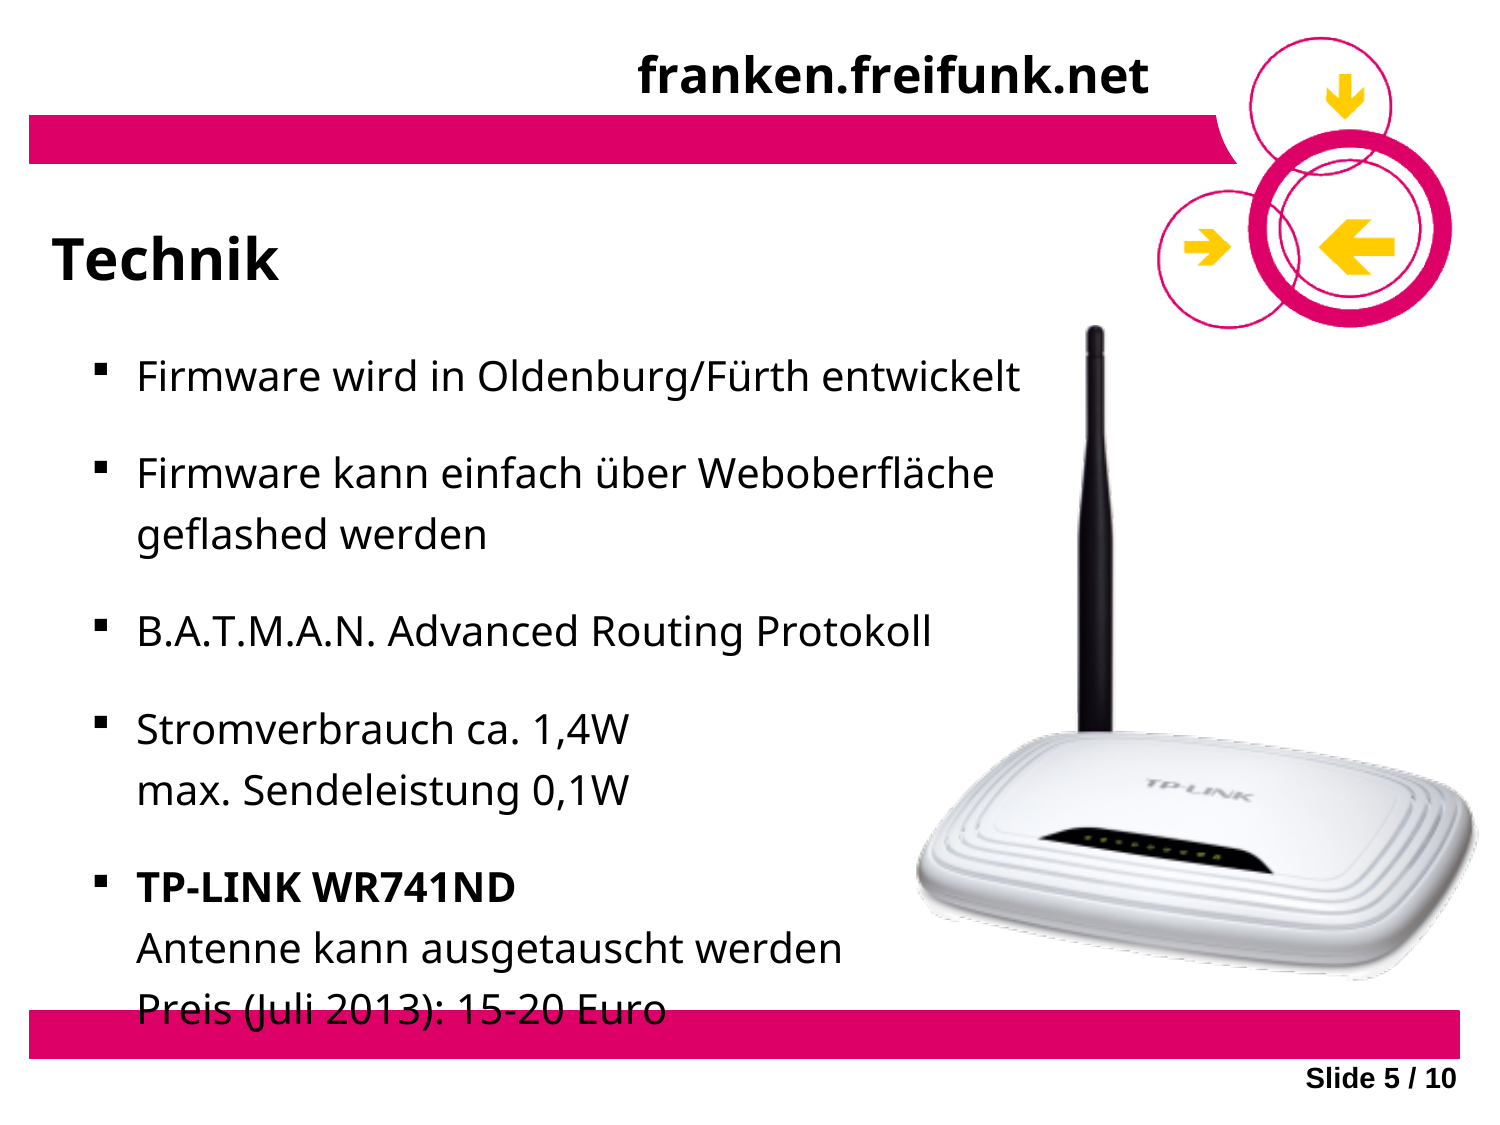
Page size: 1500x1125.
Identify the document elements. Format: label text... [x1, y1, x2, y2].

text_box Technik [51, 212, 1123, 289]
text_box Firmware wird in Oldenburg/Fürth entwickelt Firmware kann einfach über Weboberfläche geflashed werden B.A.T.M.A.N. Advanced Routing Protokoll Stromverbrauch ca. 1,4W max. Sendeleistung 0,1W TP-LINK WR741ND Antenne kann ausgetauscht werden Preis (Juli 2013): 15-20 Euro [61, 342, 1075, 1029]
picture [909, 32, 1483, 993]
